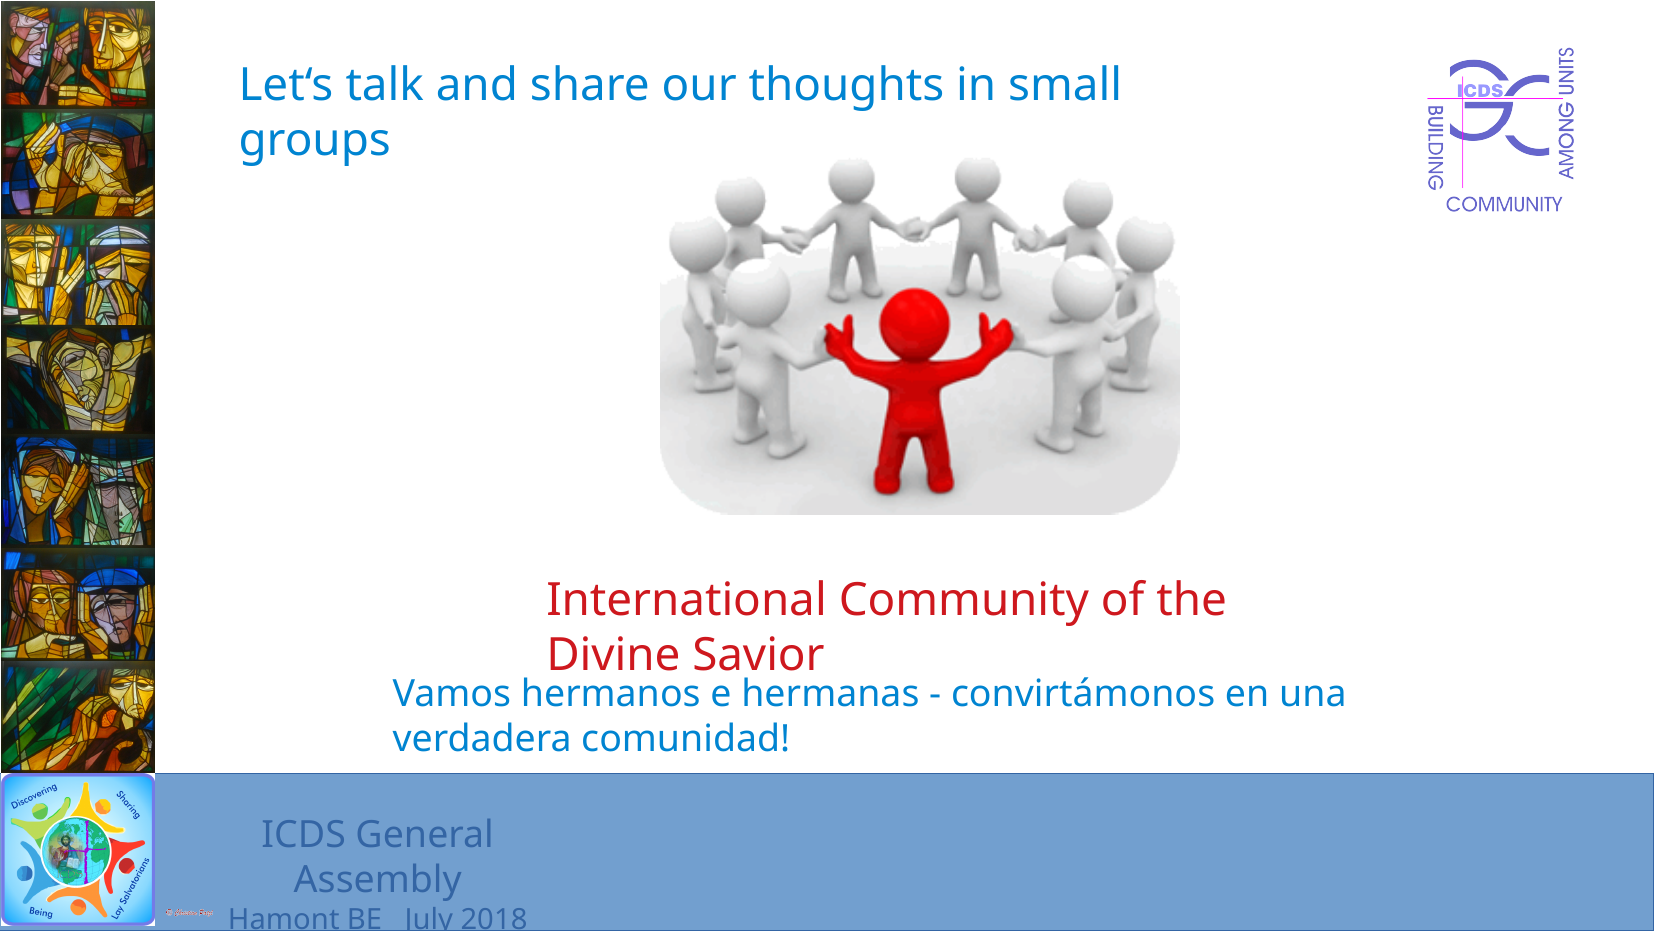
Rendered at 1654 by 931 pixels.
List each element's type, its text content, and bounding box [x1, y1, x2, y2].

picture [660, 141, 1180, 515]
text_box International Community of the Divine Savior [531, 562, 1311, 644]
text_box Let‘s talk and share our thoughts in small groups [223, 47, 1158, 119]
picture [166, 909, 213, 917]
text_box Vamos hermanos e hermanas - convirtámonos en una verdadera comunidad! [377, 661, 1536, 723]
picture [1425, 47, 1583, 212]
